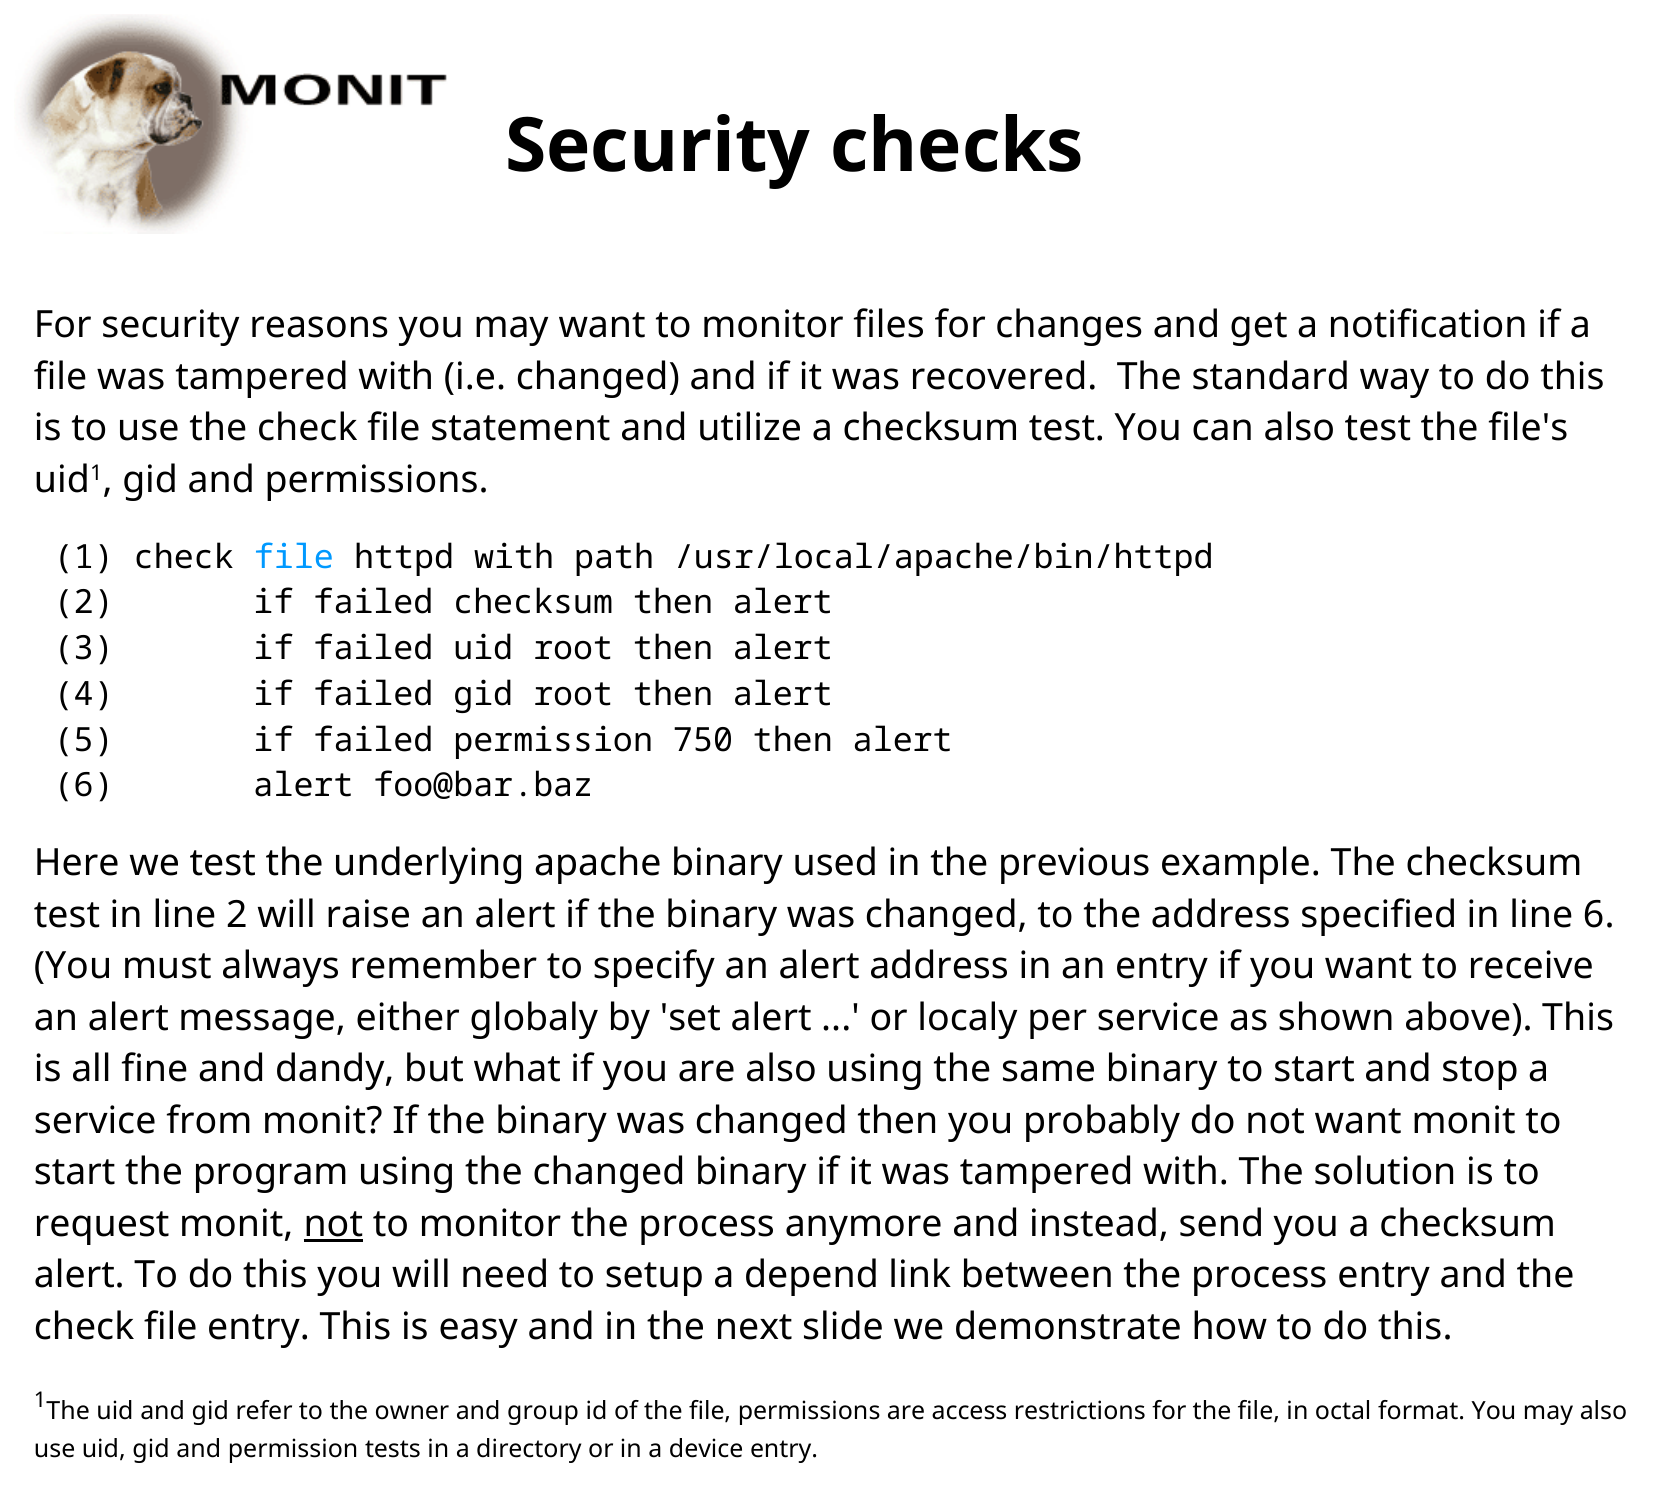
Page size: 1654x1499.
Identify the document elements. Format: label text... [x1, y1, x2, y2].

title Security checks [506, 73, 1084, 211]
list For security reasons you may want to monitor files for changes and get a notification if a file was tampered with (i.e. changed) and if it was recovered. The standard way to do this is to use the check file statement and utilize a checksum test. You can also test the file's uid1, gid and permissions. (1) check file httpd with path /usr/local/apache/bin/httpd (2) if failed checksum then alert (3) if failed uid root then alert (4) if failed gid root then alert (5) if failed permission 750 then alert (6) alert foo@bar.baz Here we test the underlying apache binary used in the previous example. The checksum test in line 2 will raise an alert if the binary was changed, to the address specified in line 6. (You must always remember to specify an alert address in an entry if you want to receive an alert message, either globaly by 'set alert ...' or localy per service as shown above). This is all fine and dandy, but what if you are also using the same binary to start and stop a service from monit? If the binary was changed then you probably do not want monit to start the program using the changed binary if it was tampered with. The solution is to request monit, not to monitor the process anymore and instead, send you a checksum alert. To do this you will need to setup a depend link between the process entry and the check file entry. This is easy and in the next slide we demonstrate how to do this. 1The uid and gid refer to the owner and group id of the file, permissions are access restrictions for the file, in octal format. You may also use uid, gid and permission tests in a directory or in a device entry. [34, 297, 1632, 1499]
picture [14, 14, 448, 234]
